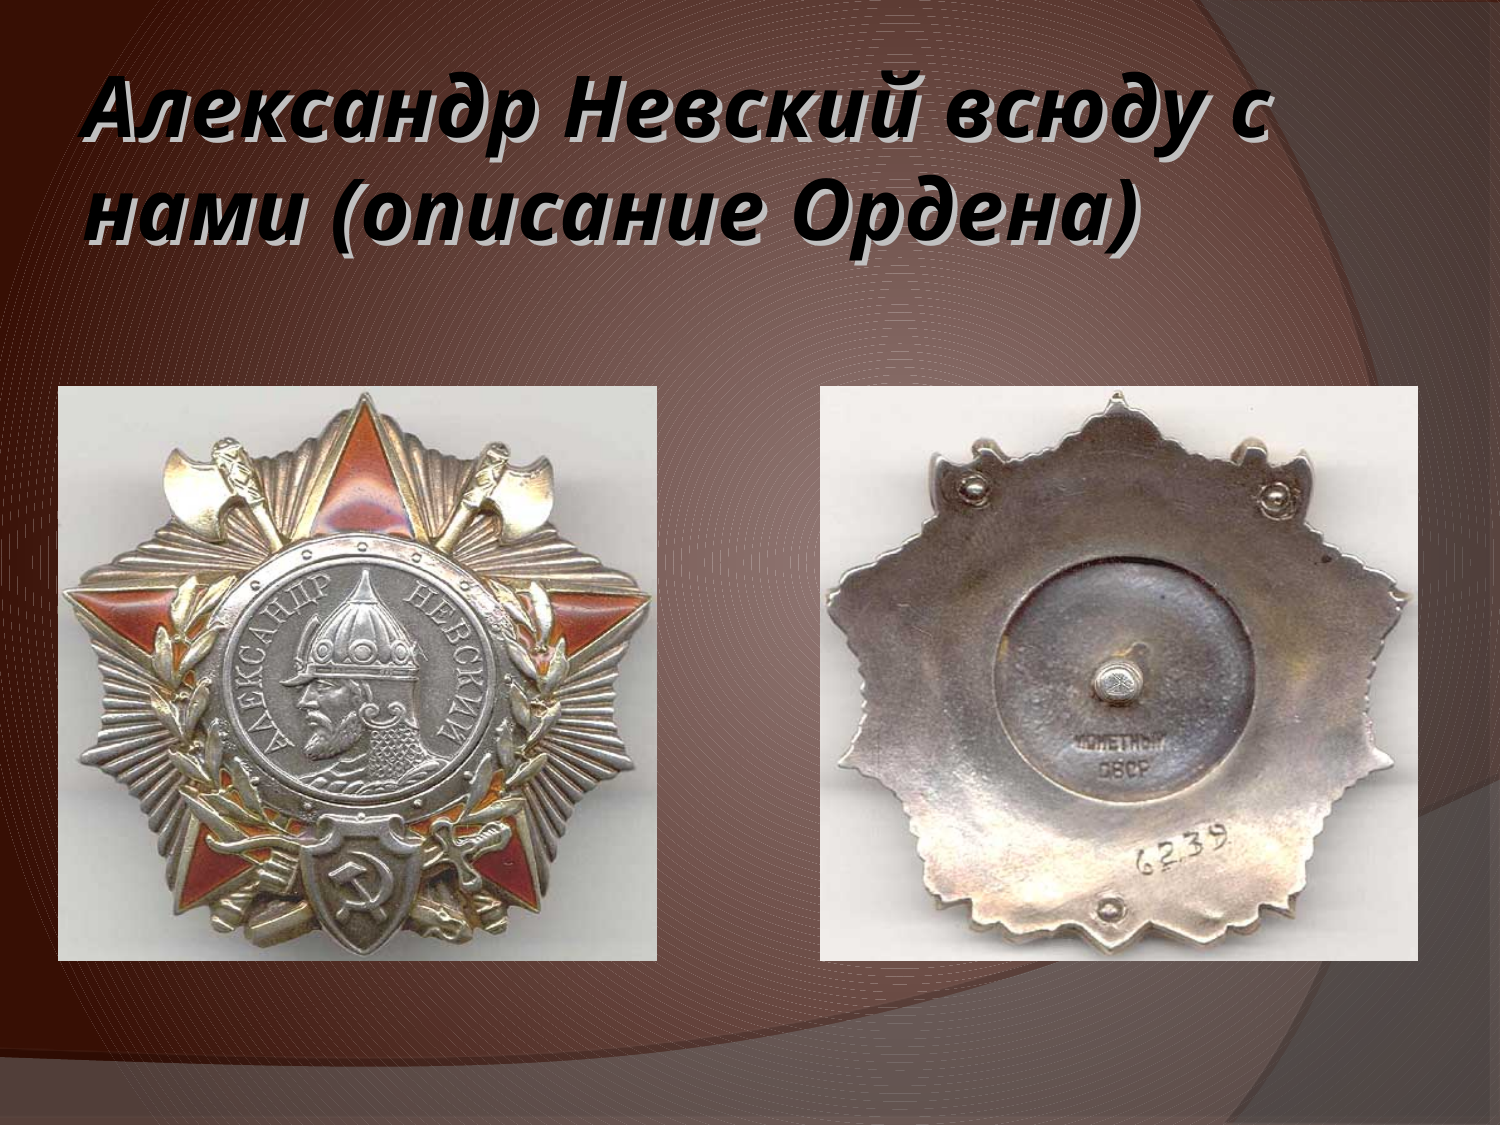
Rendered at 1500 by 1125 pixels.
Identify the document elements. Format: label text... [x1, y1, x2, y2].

picture [58, 386, 657, 961]
title Александр Невский всюду с нами (описание Ордена) [75, 45, 1300, 233]
picture [820, 386, 1418, 961]
